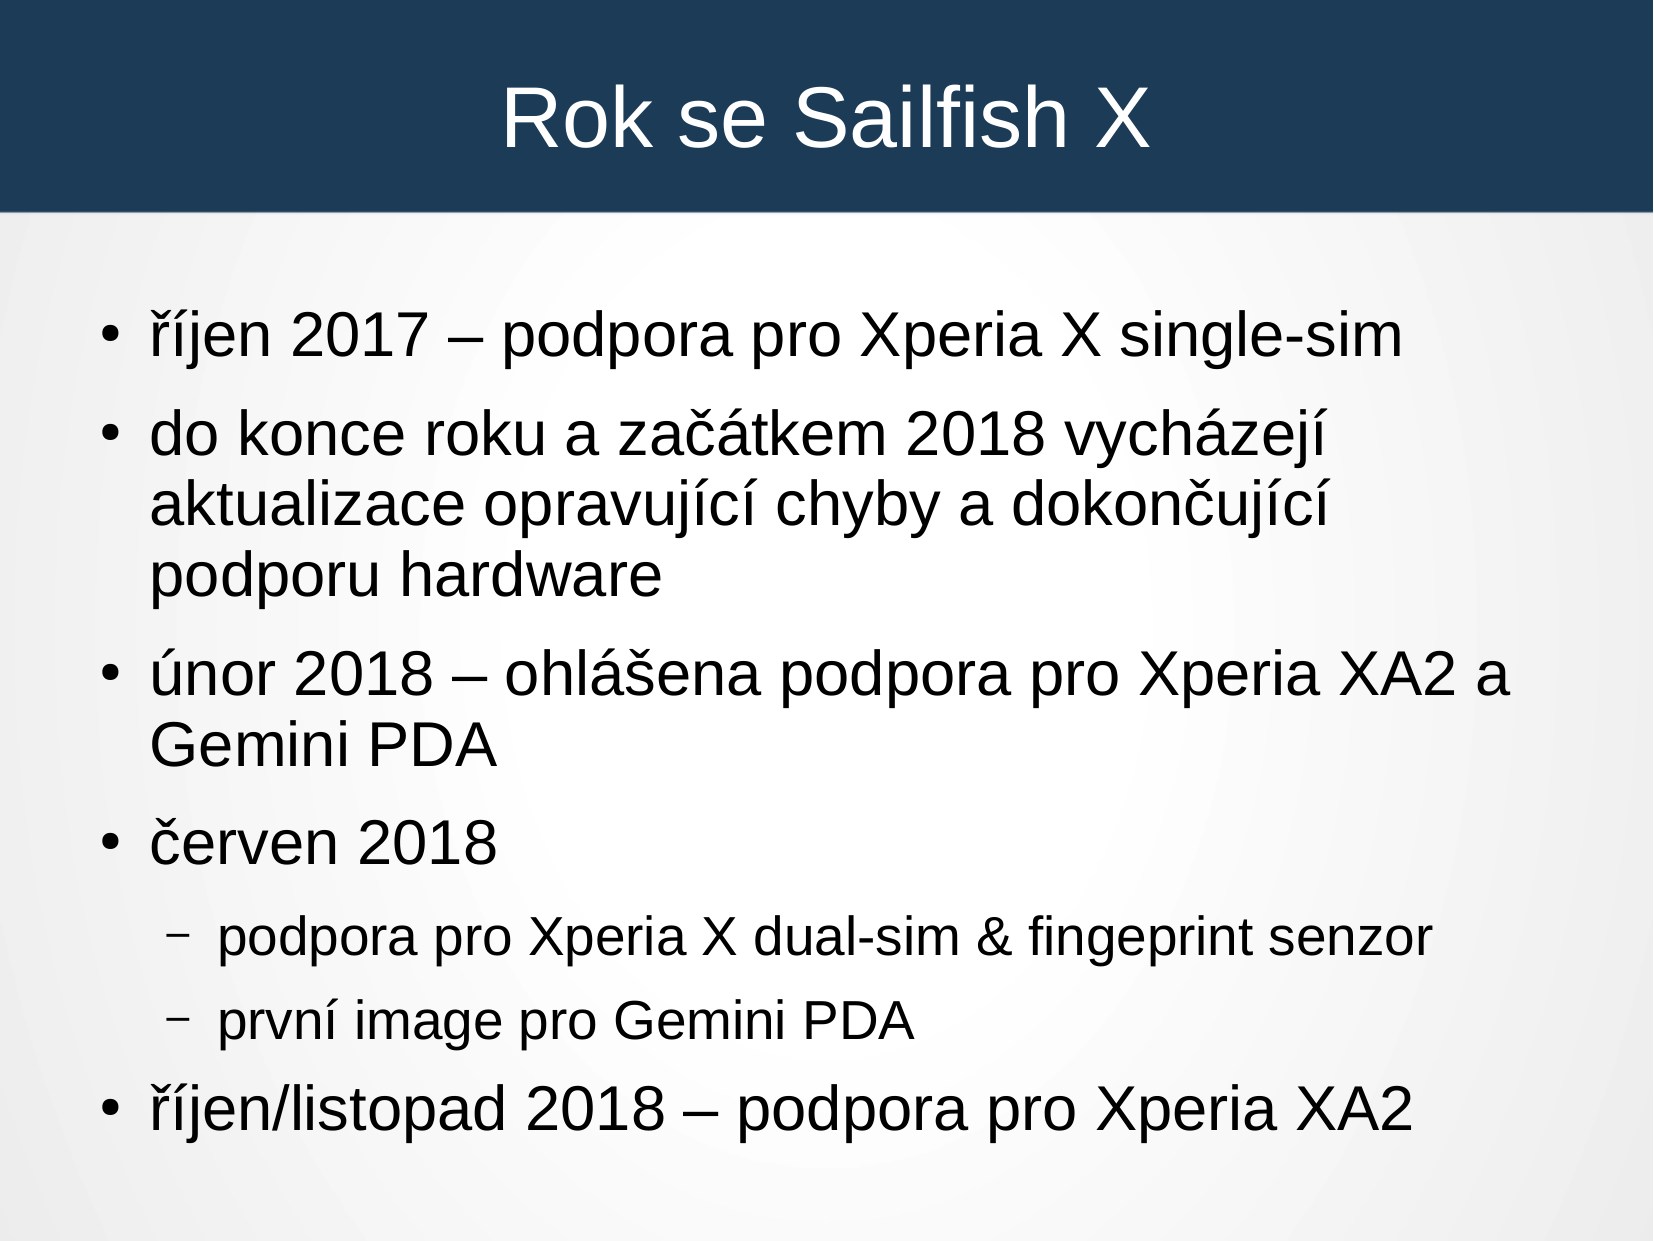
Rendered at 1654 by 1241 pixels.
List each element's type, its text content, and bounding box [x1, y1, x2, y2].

list říjen 2017 – podpora pro Xperia X single-sim do konce roku a začátkem 2018 vycházejí aktualizace opravující chyby a dokončující podporu hardware únor 2018 – ohlášena podpora pro Xperia XA2 a Gemini PDA červen 2018 podpora pro Xperia X dual-sim & fingeprint senzor první image pro Gemini PDA říjen/listopad 2018 – podpora pro Xperia XA2 [82, 299, 1571, 1146]
title Rok se Sailfish X [82, 47, 1571, 189]
picture [0, 0, 1653, 1241]
